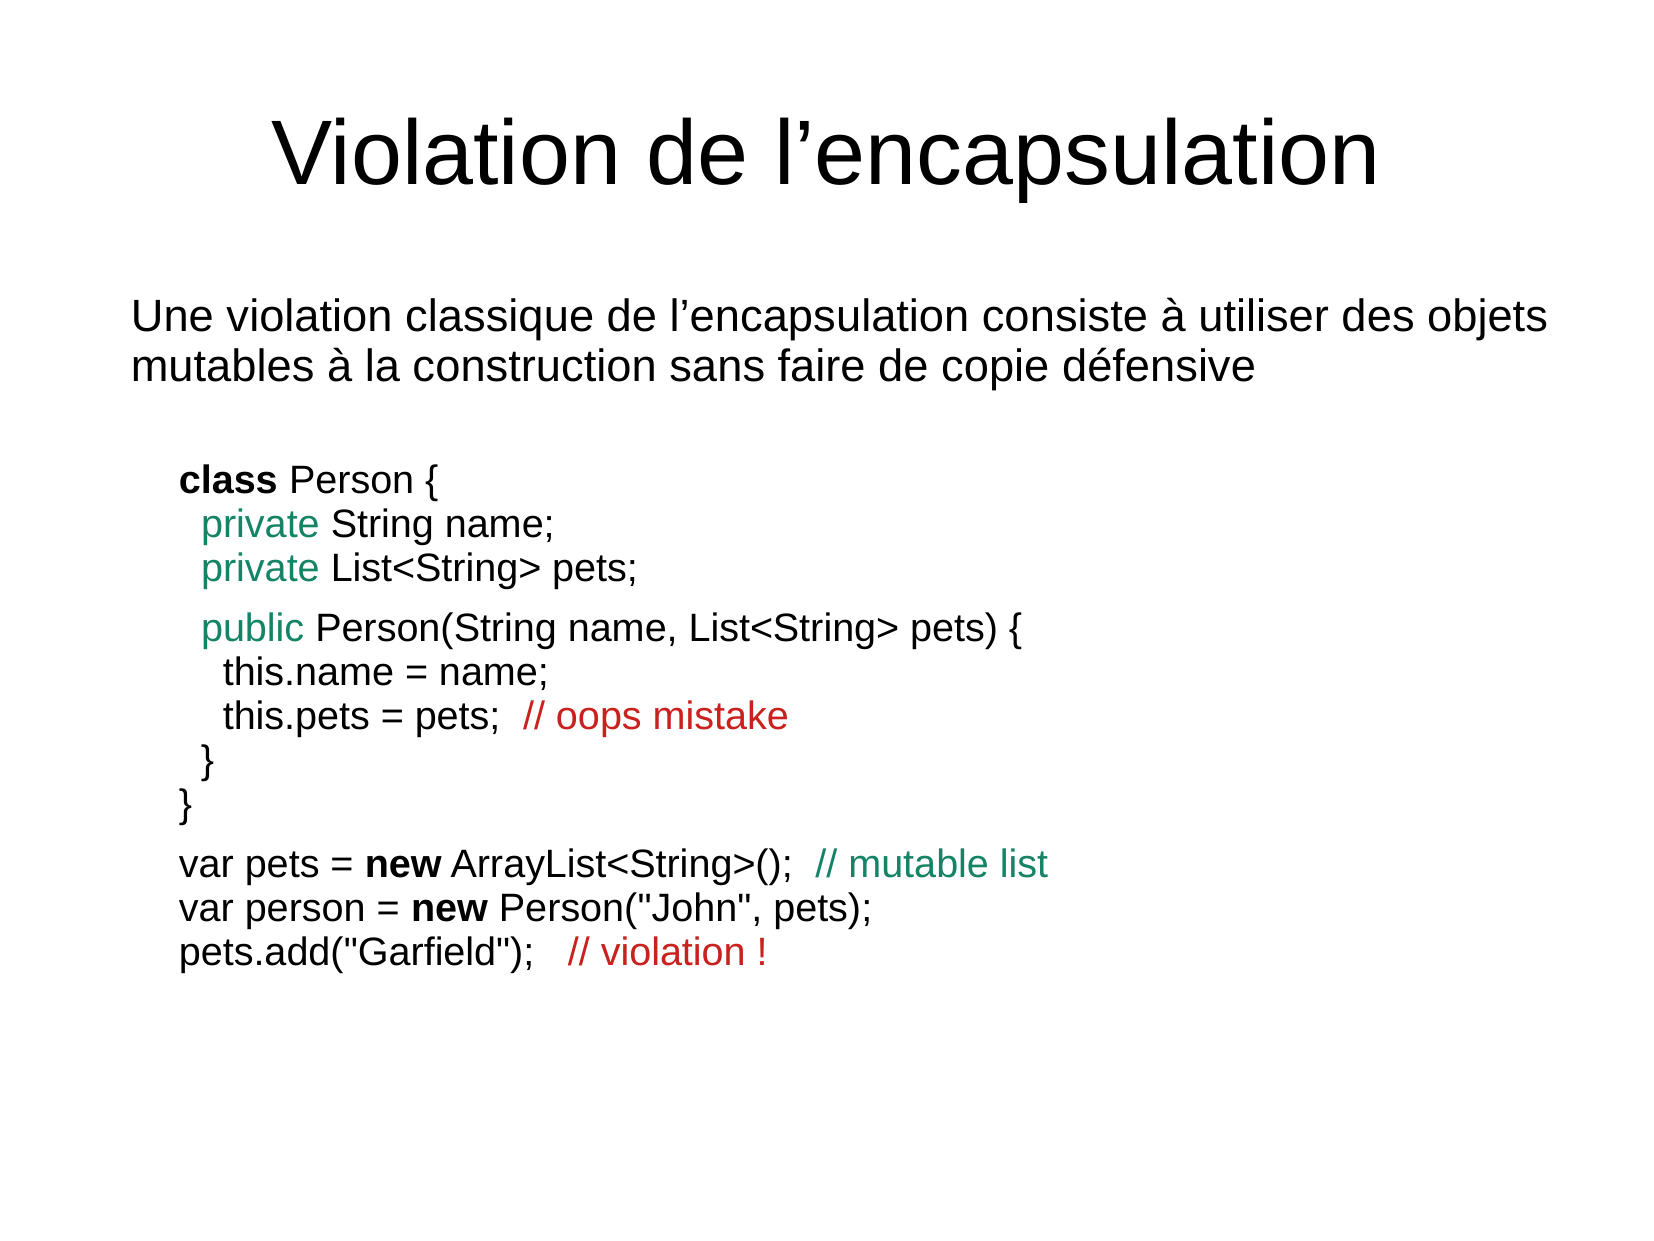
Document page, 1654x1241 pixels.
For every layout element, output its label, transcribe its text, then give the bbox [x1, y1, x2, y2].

list Une violation classique de l’encapsulation consiste à utiliser des objets mutables à la construction sans faire de copie défensive class Person { private String name; private List<String> pets; public Person(String name, List<String> pets) { this.name = name; this.pets = pets; // oops mistake } } var pets = new ArrayList<String>(); // mutable list var person = new Person("John", pets); pets.add("Garfield"); // violation ! [82, 290, 1571, 976]
title Violation de l’encapsulation [82, 49, 1571, 257]
